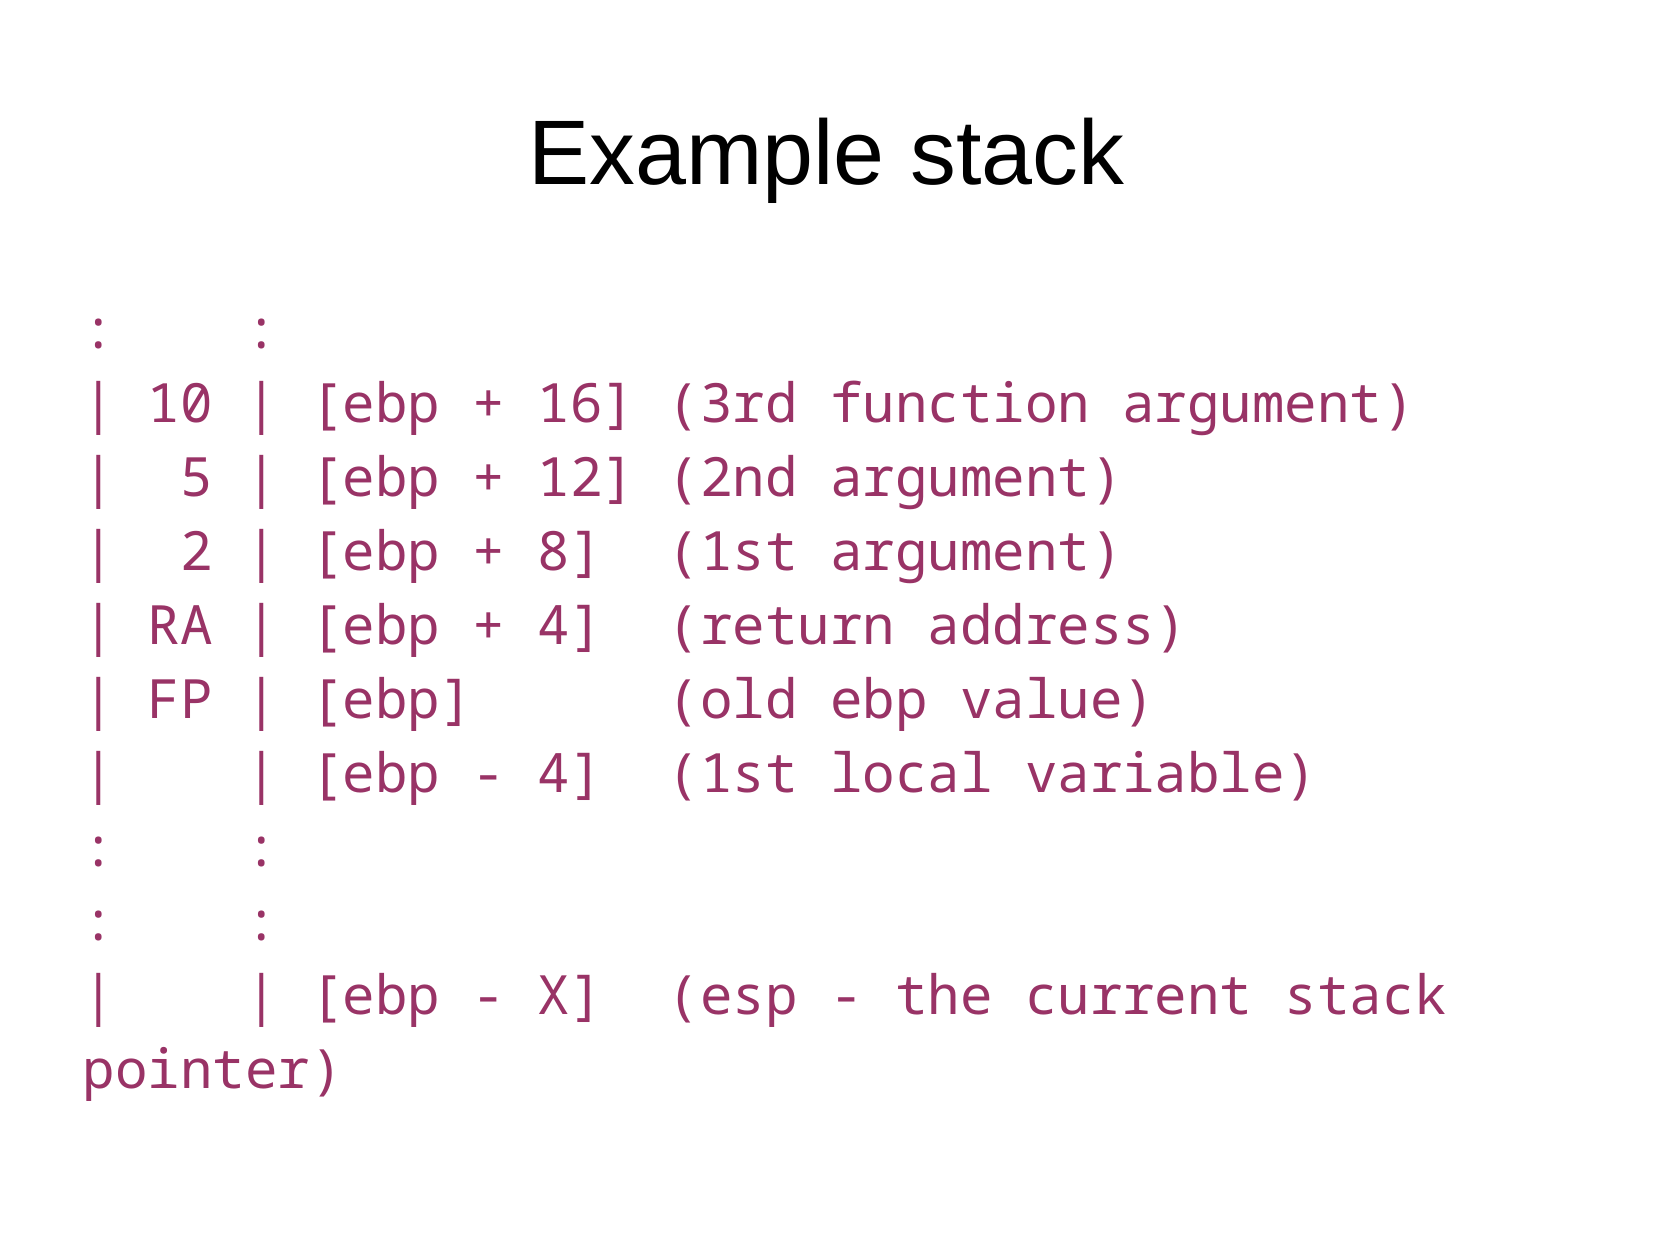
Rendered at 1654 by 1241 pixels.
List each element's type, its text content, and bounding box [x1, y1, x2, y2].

list : : | 10 | [ebp + 16] (3rd function argument) | 5 | [ebp + 12] (2nd argument) | 2 | [ebp + 8] (1st argument) | RA | [ebp + 4] (return address) | FP | [ebp] (old ebp value) | | [ebp - 4] (1st local variable) : : : : | | [ebp - X] (esp - the current stack pointer) [82, 290, 1571, 1109]
title Example stack [82, 49, 1571, 257]
